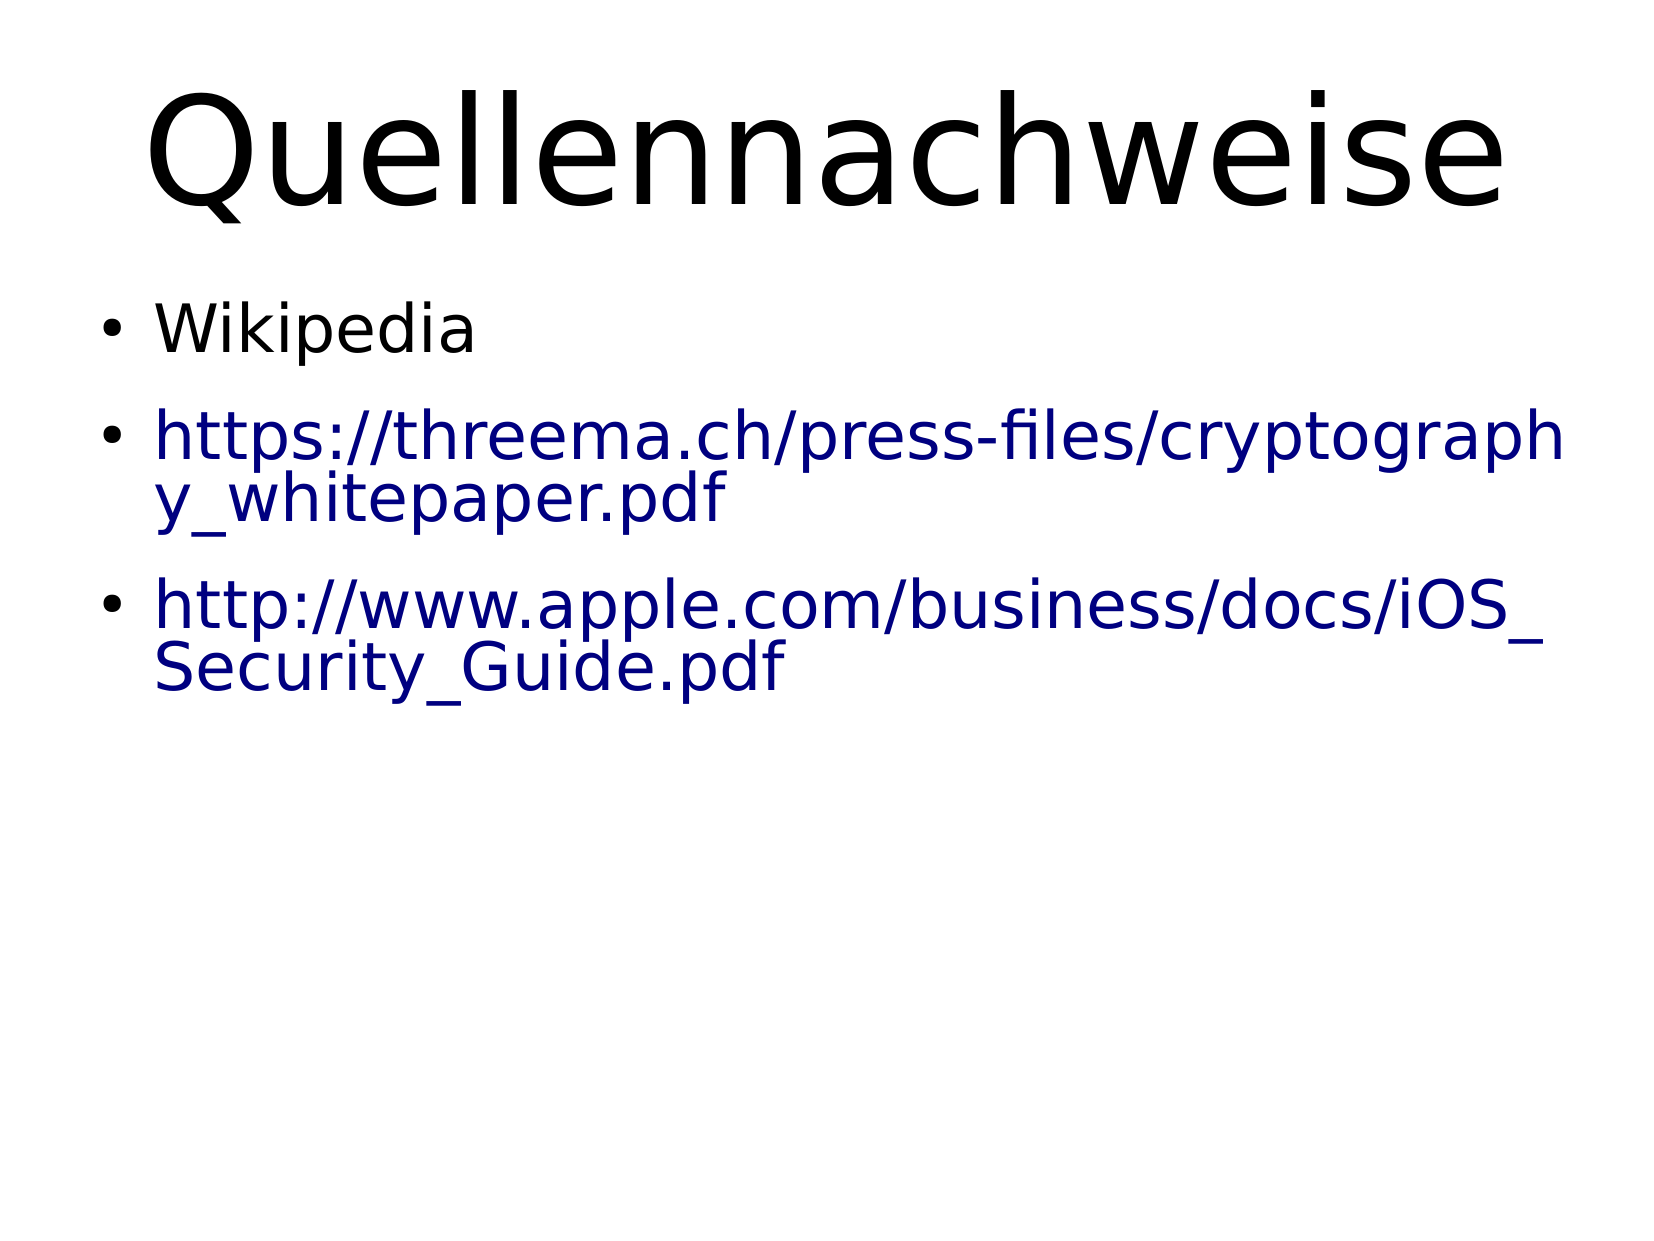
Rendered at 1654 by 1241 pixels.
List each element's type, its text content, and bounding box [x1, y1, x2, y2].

title Quellennachweise [82, 49, 1571, 257]
list Wikipedia https://threema.ch/press-files/cryptography_whitepaper.pdf http://www.apple.com/business/docs/iOS_Security_Guide.pdf [82, 290, 1571, 1158]
